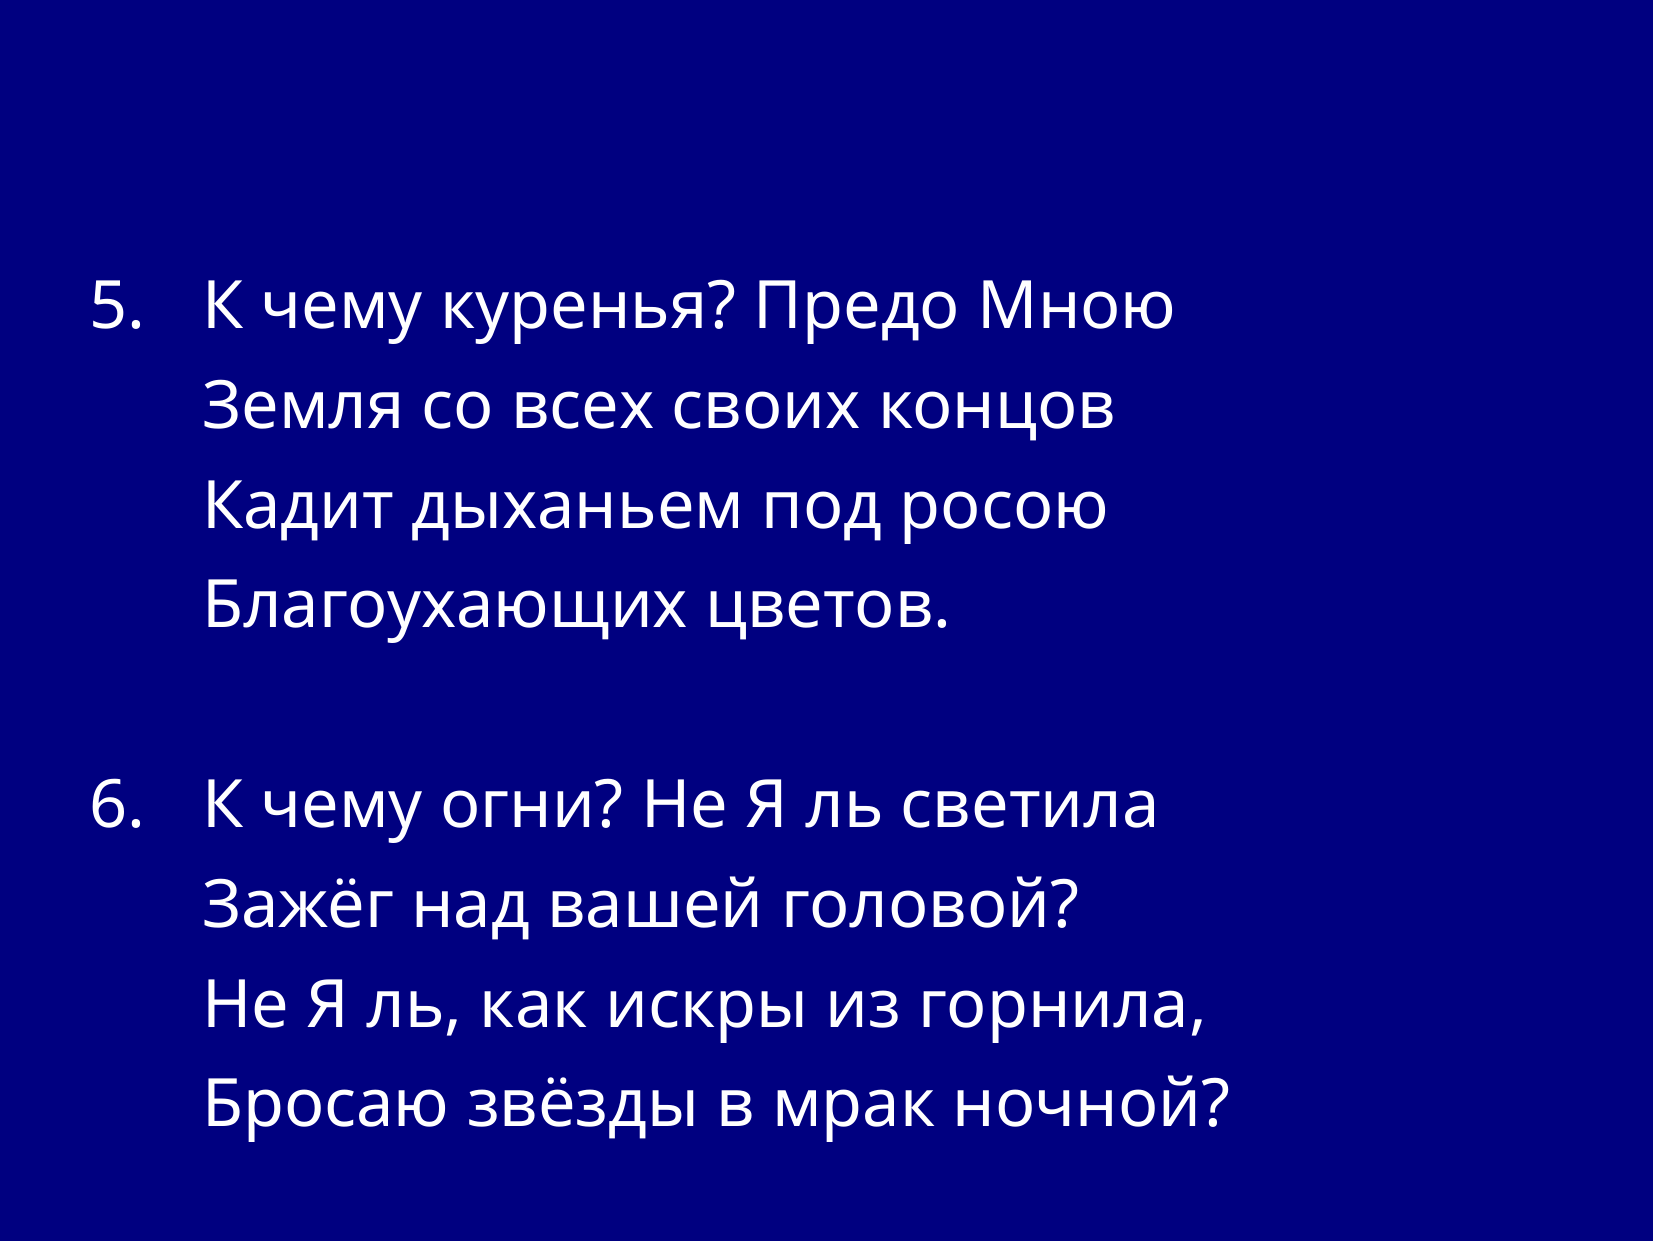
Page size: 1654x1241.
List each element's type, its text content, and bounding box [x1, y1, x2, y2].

text_box 5. К чему куренья? Предо Мною Земля со всех своих концов Кадит дыханьем под росою Благоухающих цветов. 6. К чему огни? Не Я ль светила Зажёг над вашей головой? Не Я ль, как искры из горнила, Бросаю звёзды в мрак ночной? [75, 150, 1576, 1163]
